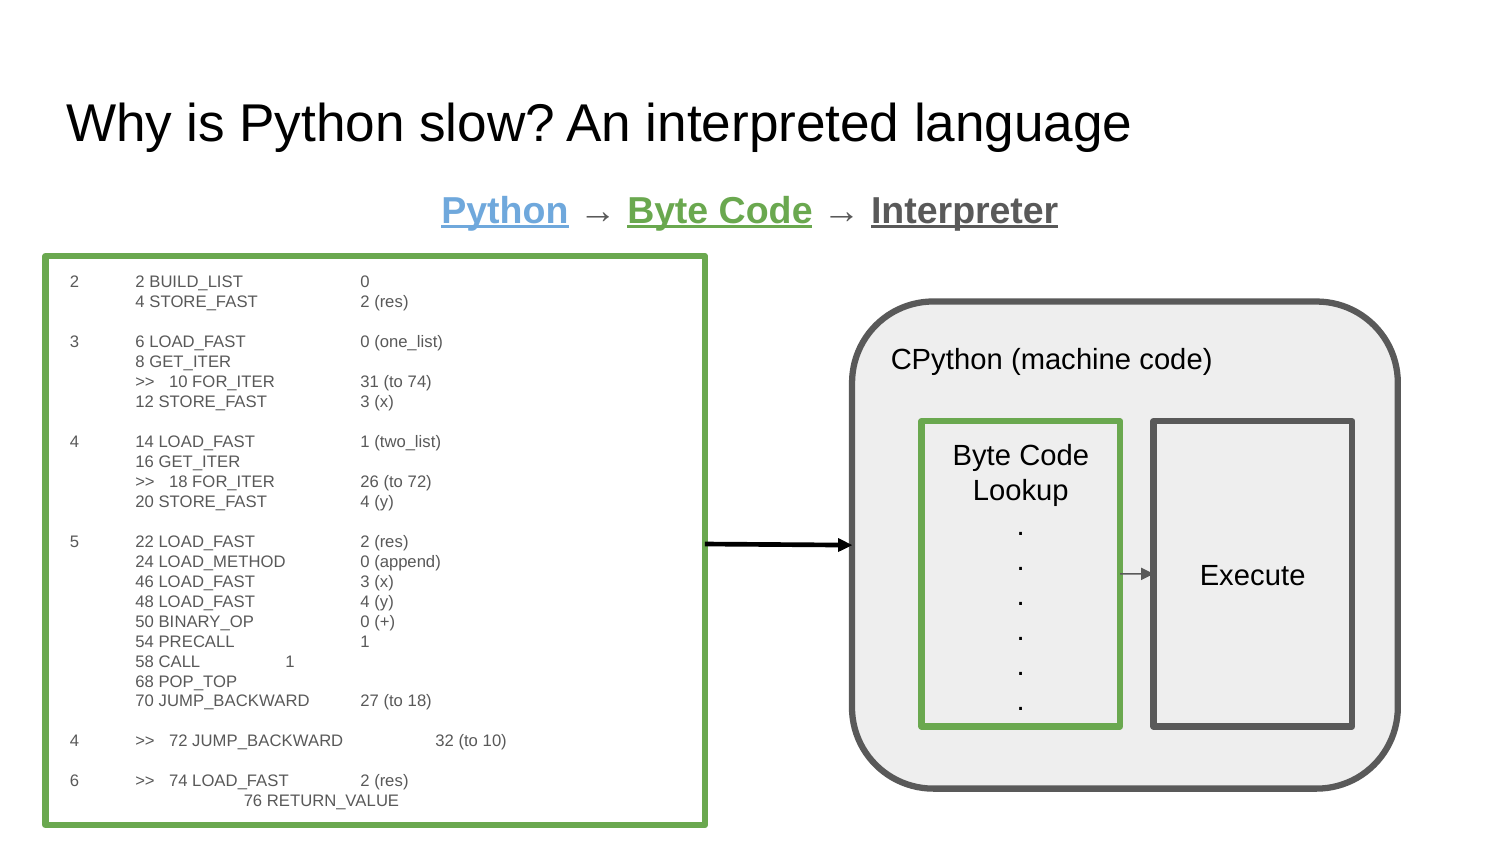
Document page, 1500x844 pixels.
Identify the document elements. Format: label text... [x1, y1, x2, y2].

text_box 2 2 BUILD_LIST 0 4 STORE_FAST 2 (res) 3 6 LOAD_FAST 0 (one_list) 8 GET_ITER >> 10 FOR_ITER 31 (to 74) 12 STORE_FAST 3 (x) 4 14 LOAD_FAST 1 (two_list) 16 GET_ITER >> 18 FOR_ITER 26 (to 72) 20 STORE_FAST 4 (y) 5 22 LOAD_FAST 2 (res) 24 LOAD_METHOD 0 (append) 46 LOAD_FAST 3 (x) 48 LOAD_FAST 4 (y) 50 BINARY_OP 0 (+) 54 PRECALL 1 58 CALL 1 68 POP_TOP 70 JUMP_BACKWARD 27 (to 18) 4 >> 72 JUMP_BACKWARD 32 (to 10) 6 >> 74 LOAD_FAST 2 (res) 76 RETURN_VALUE [45, 256, 705, 826]
text_box CPython (machine code) [851, 301, 1398, 789]
text_box Byte Code Lookup . . . . . . [921, 421, 1121, 727]
list Python → Byte Code → Interpreter [405, 160, 1095, 250]
title Why is Python slow? An interpreted language [51, 72, 1449, 167]
text_box Execute [1153, 421, 1353, 727]
